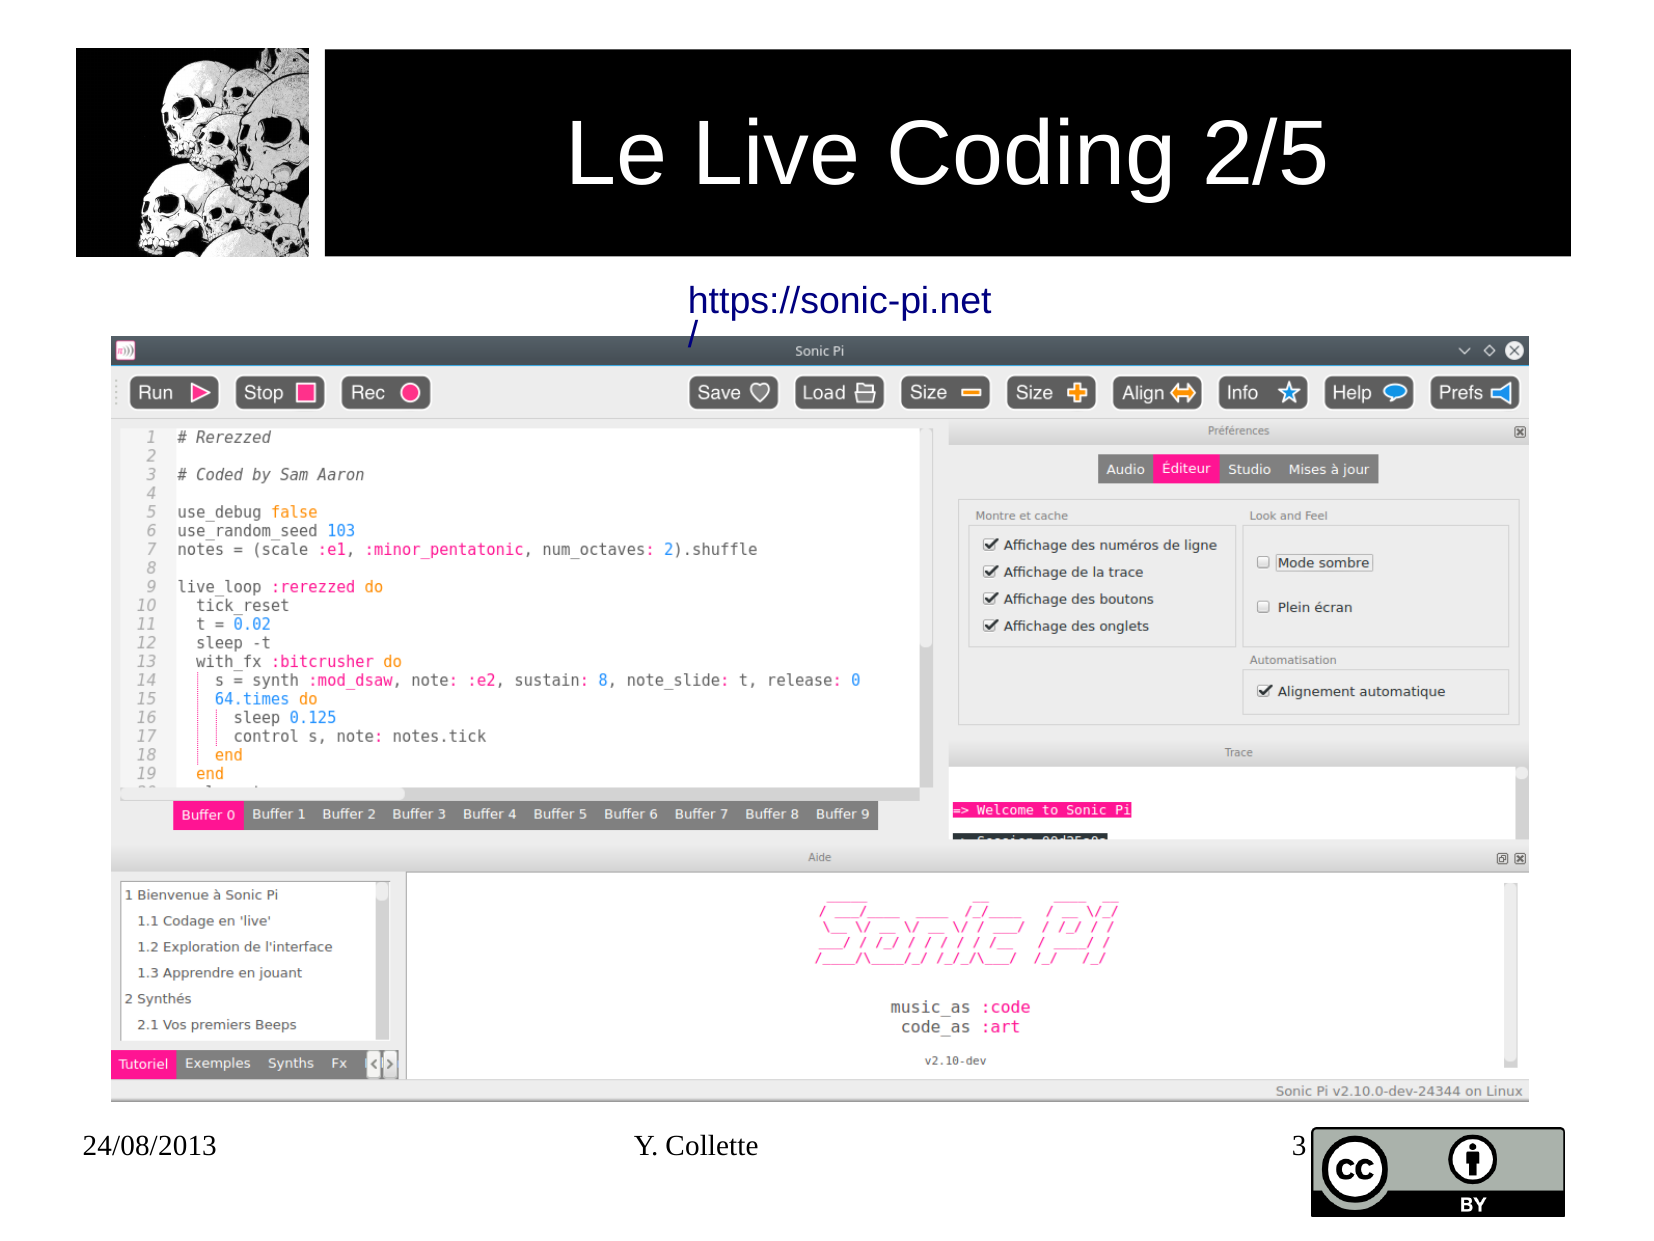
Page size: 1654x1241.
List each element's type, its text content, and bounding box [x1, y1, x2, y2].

picture [1311, 1127, 1565, 1217]
text_box https://sonic-pi.net/ [673, 271, 1016, 329]
title Le Live Coding 2/5 [324, 49, 1571, 257]
picture [76, 48, 309, 257]
picture [111, 336, 1529, 1102]
